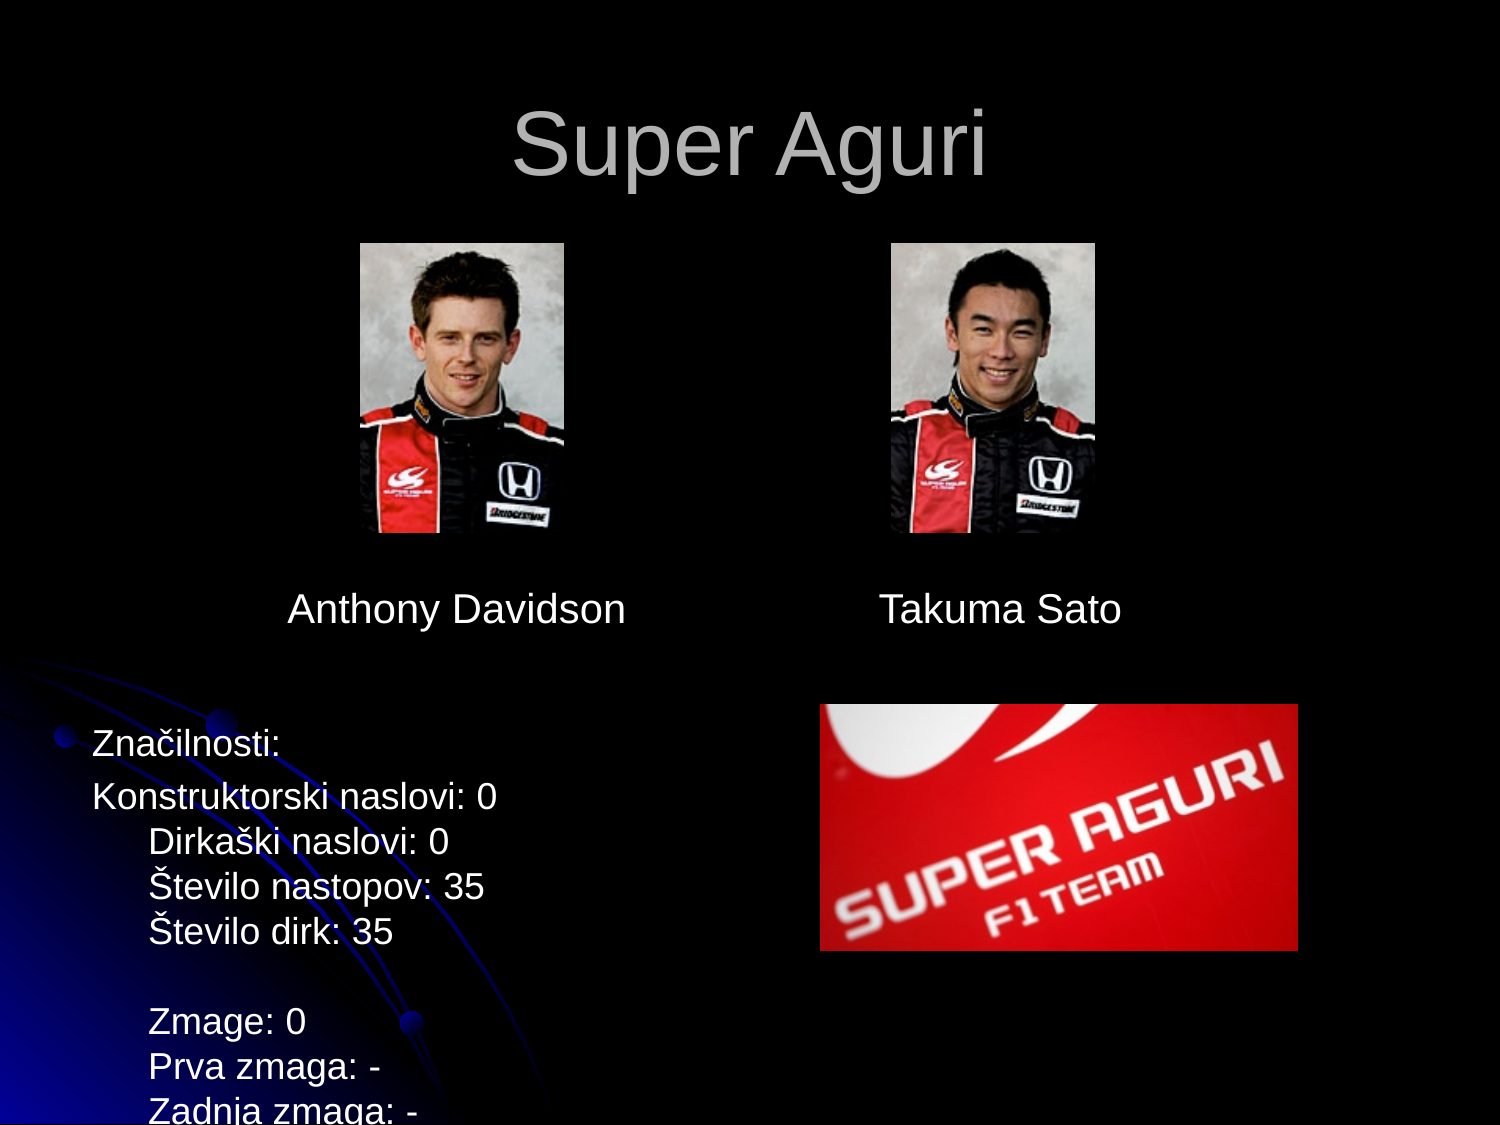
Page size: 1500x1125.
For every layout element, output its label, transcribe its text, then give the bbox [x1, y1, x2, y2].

picture [891, 243, 1095, 533]
picture [360, 243, 564, 533]
title Super Aguri [75, 45, 1425, 233]
picture [820, 704, 1298, 951]
list Anthony Davidson Takuma Sato Značilnosti: Konstruktorski naslovi: 0 Dirkaški naslovi: 0 Število nastopov: 35 Število dirk: 35 Zmage: 0 Prva zmaga: - Zadnja zmaga: - [76, 574, 1427, 793]
